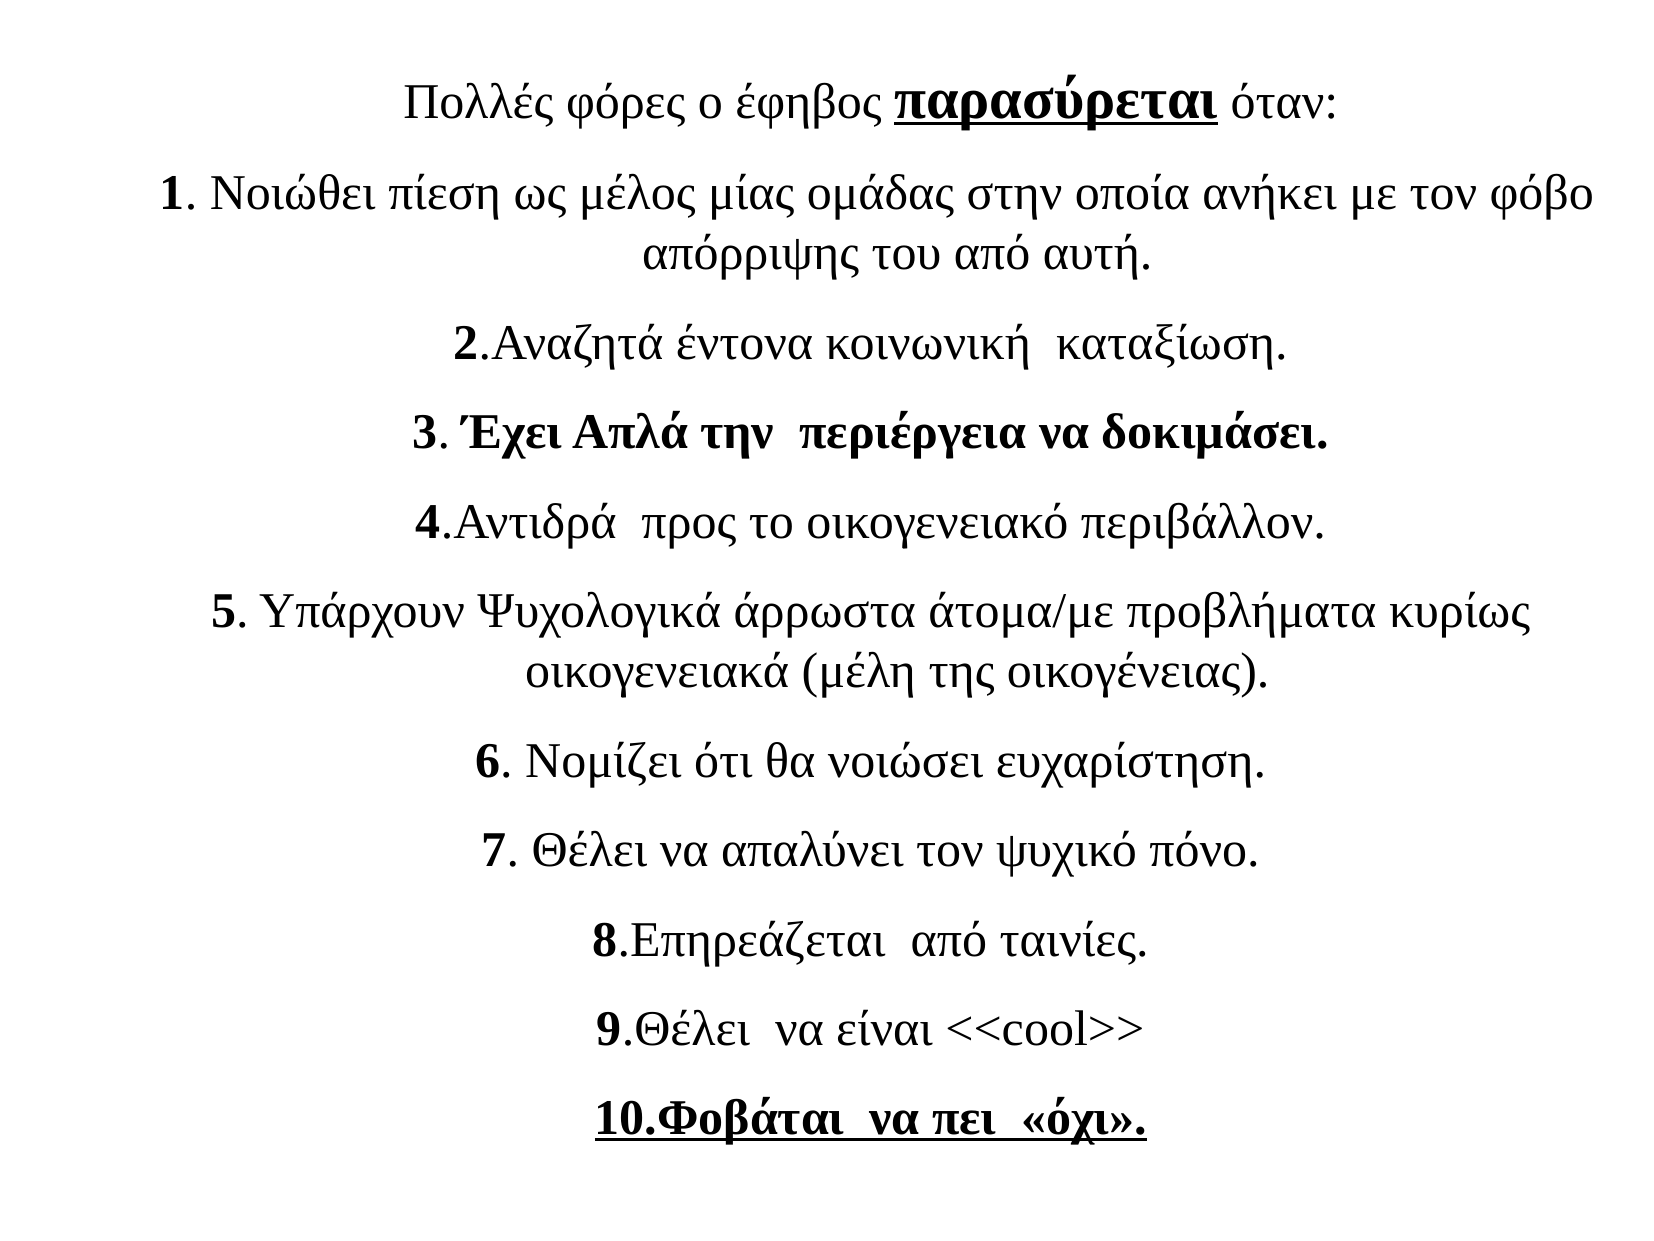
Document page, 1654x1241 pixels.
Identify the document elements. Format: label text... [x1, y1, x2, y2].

list Πολλές φόρες ο έφηβος παρασύρεται όταν: 1. Νοιώθει πίεση ως μέλος μίας ομάδας στην οποία ανήκει με τον φόβο απόρριψης του από αυτή. 2.Αναζητά έντονα κοινωνική καταξίωση. 3. Έχει Απλά την περιέργεια να δοκιμάσει. 4.Αντιδρά προς το οικογενειακό περιβάλλον. 5. Υπάρχουν Ψυχολογικά άρρωστα άτομα/με προβλήματα κυρίως οικογενειακά (μέλη της οικογένειας). 6. Νομίζει ότι θα νοιώσει ευχαρίστηση. 7. Θέλει να απαλύνει τον ψυχικό πόνο. 8.Επηρεάζεται από ταινίες. 9.Θέλει να είναι <<cool>> 10.Φοβάται να πει «όχι». [25, 60, 1629, 1162]
